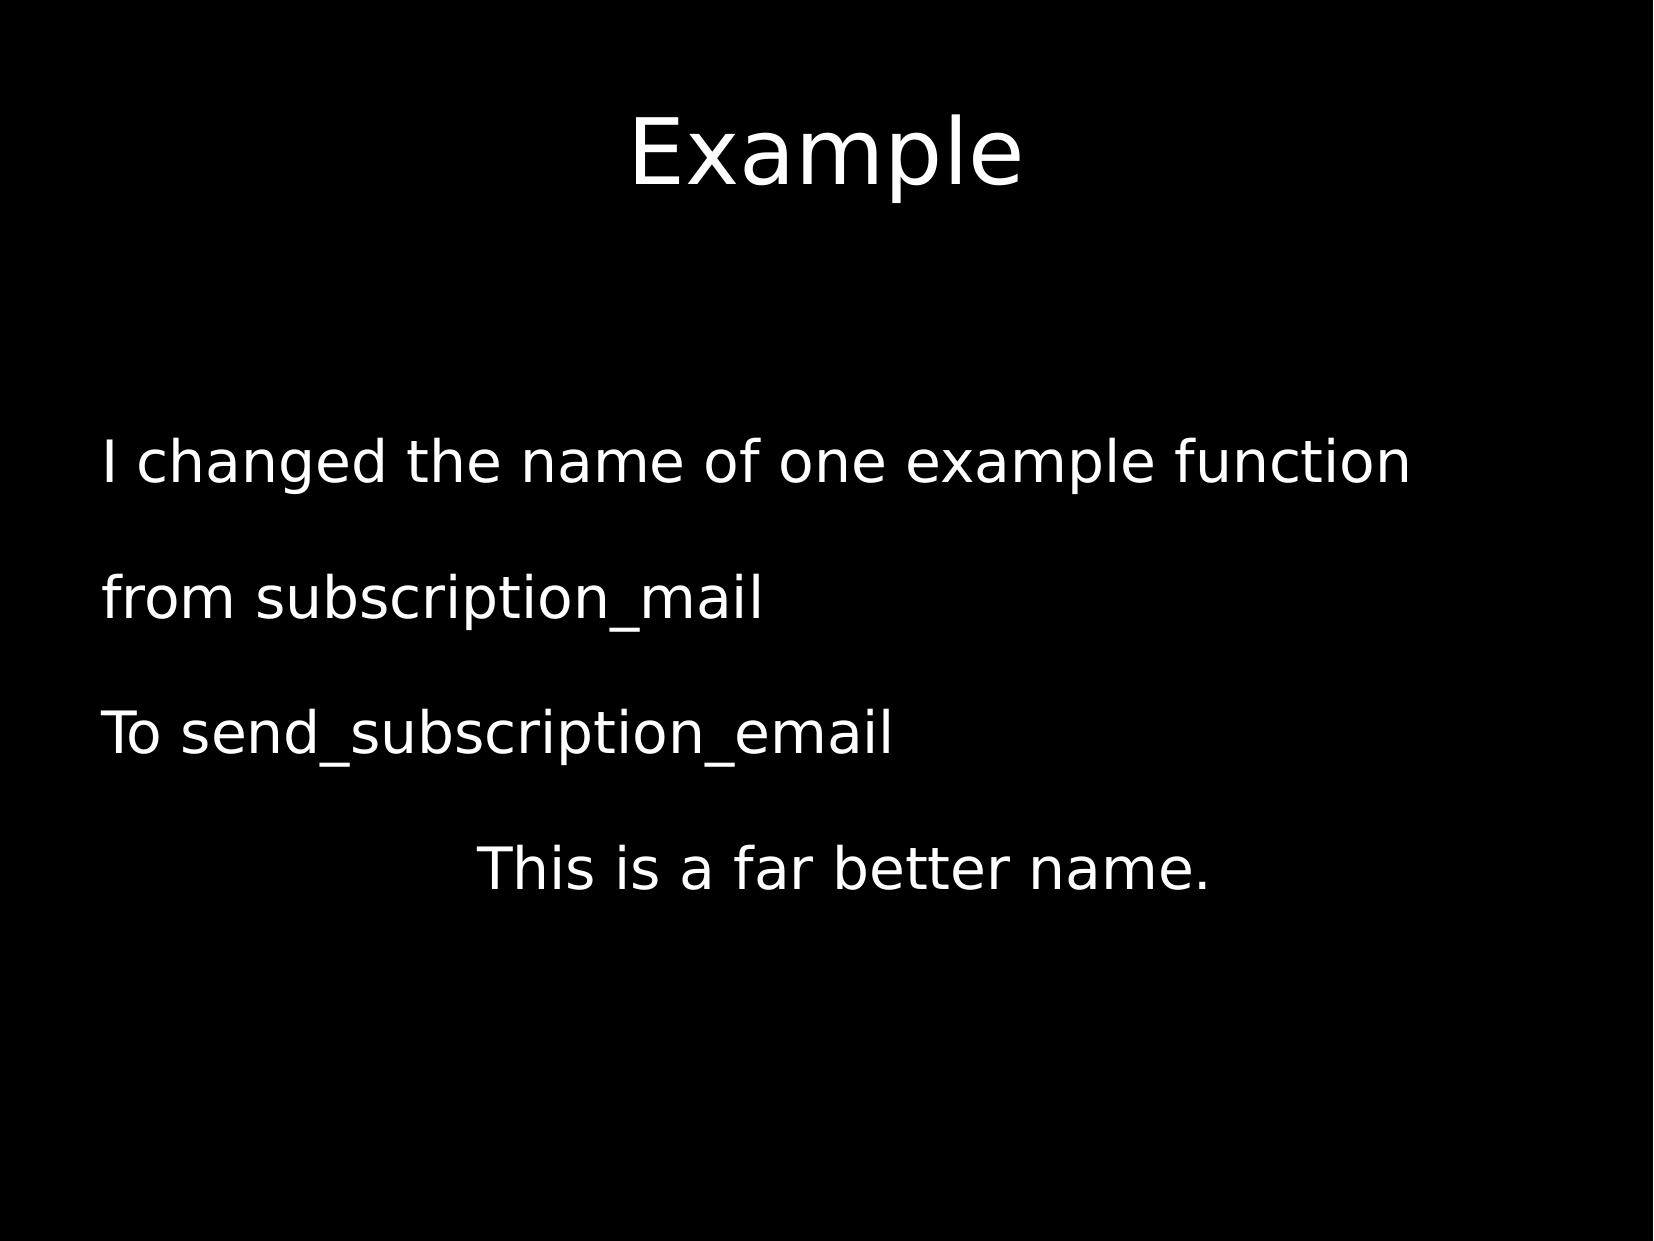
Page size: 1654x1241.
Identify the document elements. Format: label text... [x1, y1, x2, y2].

title Example [82, 56, 1571, 250]
subtitle I changed the name of one example function from subscription_mail To send_subscription_email This is a far better name. [82, 297, 1571, 1102]
